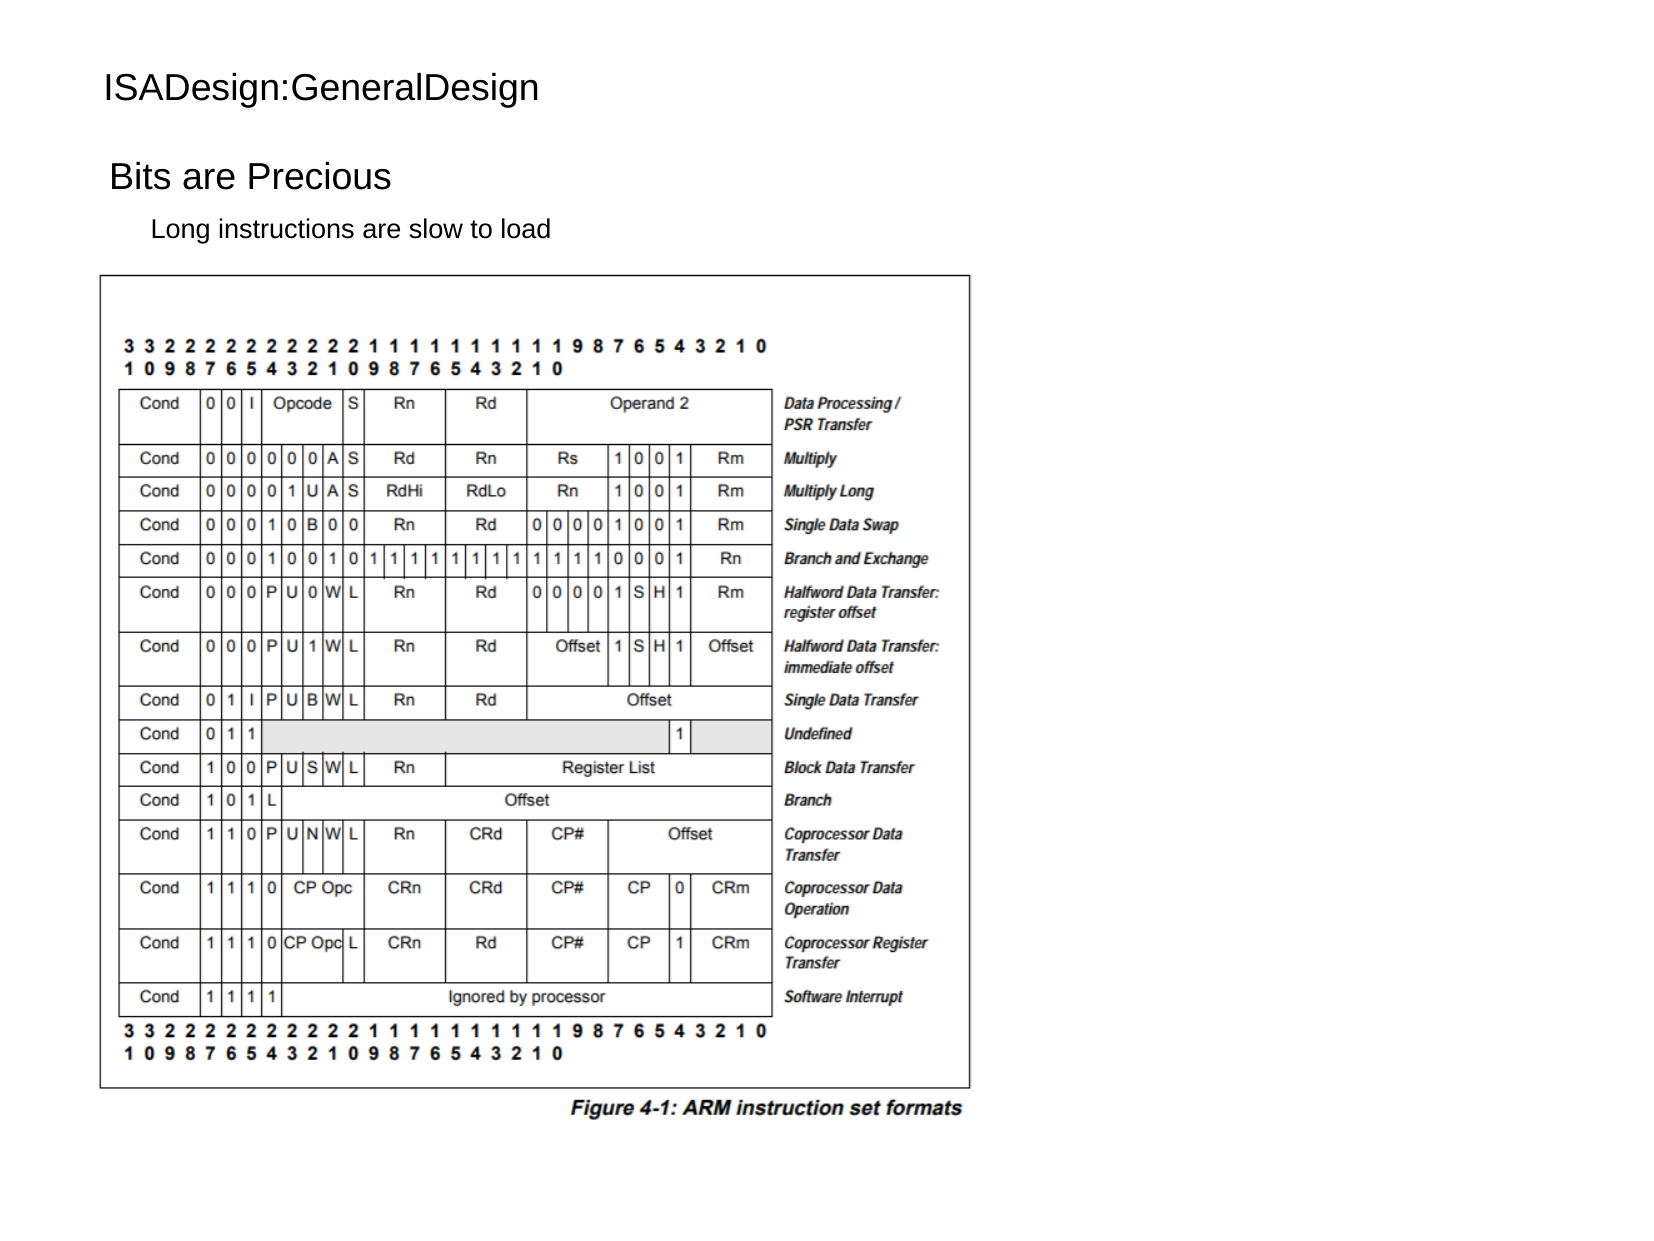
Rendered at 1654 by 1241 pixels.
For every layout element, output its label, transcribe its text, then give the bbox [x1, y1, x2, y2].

text_box ISADesign:GeneralDesign [88, 59, 555, 116]
text_box Bits are Precious [94, 147, 408, 205]
text_box Long instructions are slow to load [135, 206, 566, 252]
picture [86, 265, 1004, 1125]
